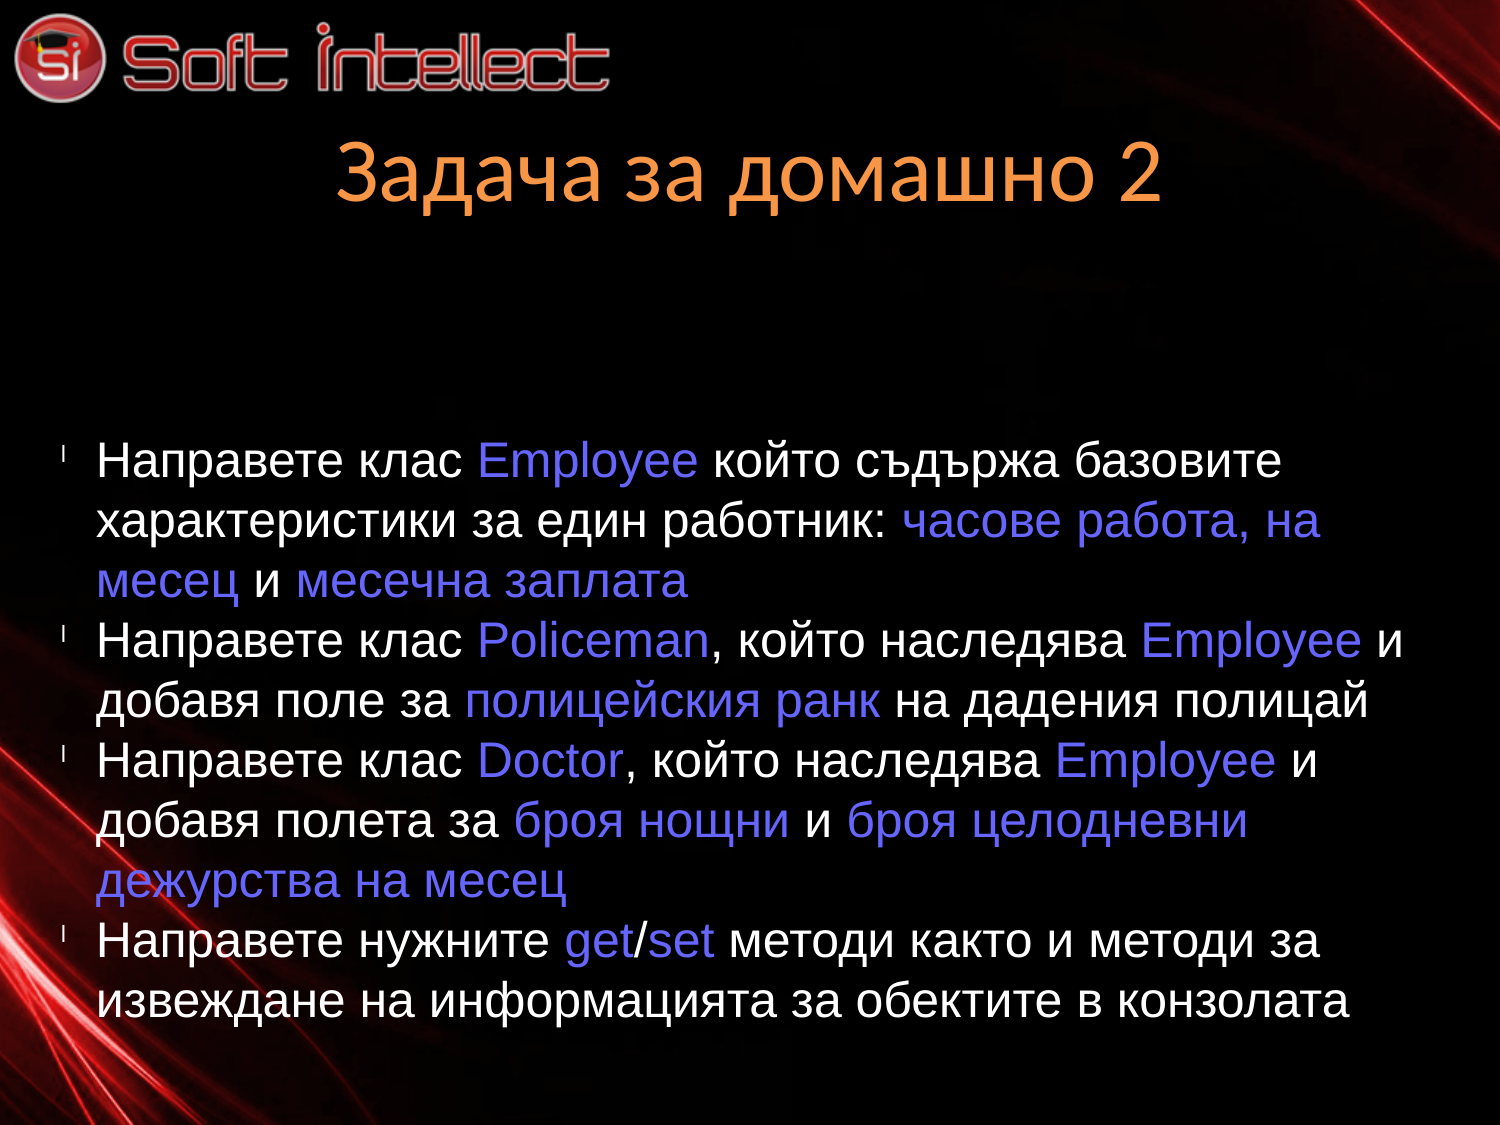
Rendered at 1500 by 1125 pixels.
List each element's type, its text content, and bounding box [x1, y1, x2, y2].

text_box Направете клас Employee който съдържа базовите характеристики за един работник: часове работа, на месец и месечна заплата Направете клас Policeman, който наследява Employee и добавя поле за полицейския ранк на дадения полицай Направете клас Doctor, който наследява Employee и добавя полета за броя нощни и броя целодневни дежурства на месец Направете нужните get/set методи както и методи за извеждане на информацията за обектите в конзолата [45, 420, 1455, 660]
picture [0, 0, 1500, 1125]
text_box Задача за домашно 2 [75, 71, 1425, 259]
